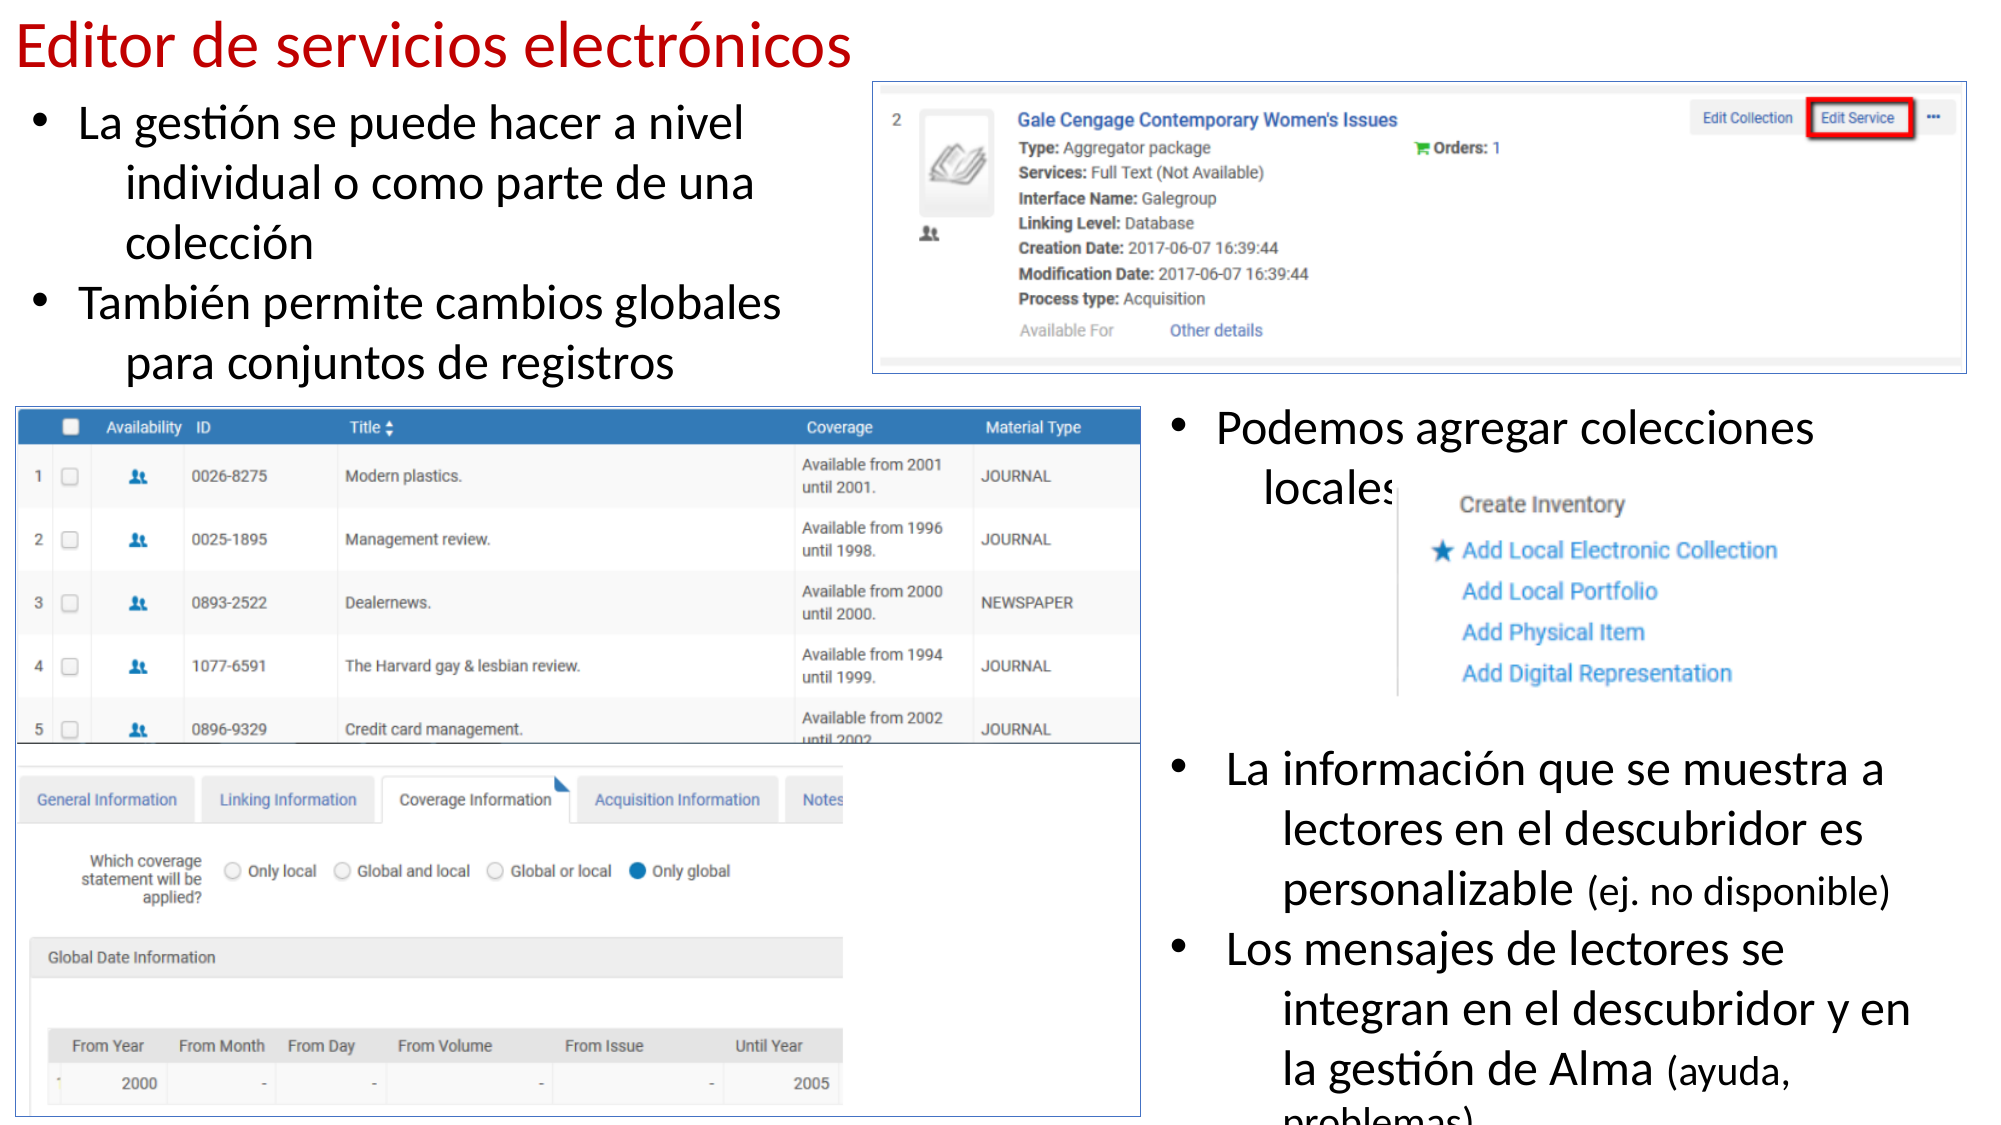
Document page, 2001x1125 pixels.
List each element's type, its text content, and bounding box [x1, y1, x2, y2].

text_box Editor de servicios electrónicos [0, 0, 987, 90]
picture [1392, 476, 1832, 727]
text_box La gestión se puede hacer a nivel individual o como parte de una colección También permite cambios globales para conjuntos de registros [16, 90, 857, 401]
picture [873, 82, 1966, 373]
text_box La información que se muestra a lectores en el descubridor es personalizable (ej. no disponible) Los mensajes de lectores se integran en el descubridor y en la gestión de Alma (ayuda, problemas) [1154, 727, 1971, 1107]
text_box Podemos agregar colecciones locales [1154, 386, 1971, 524]
picture [16, 407, 1140, 1116]
